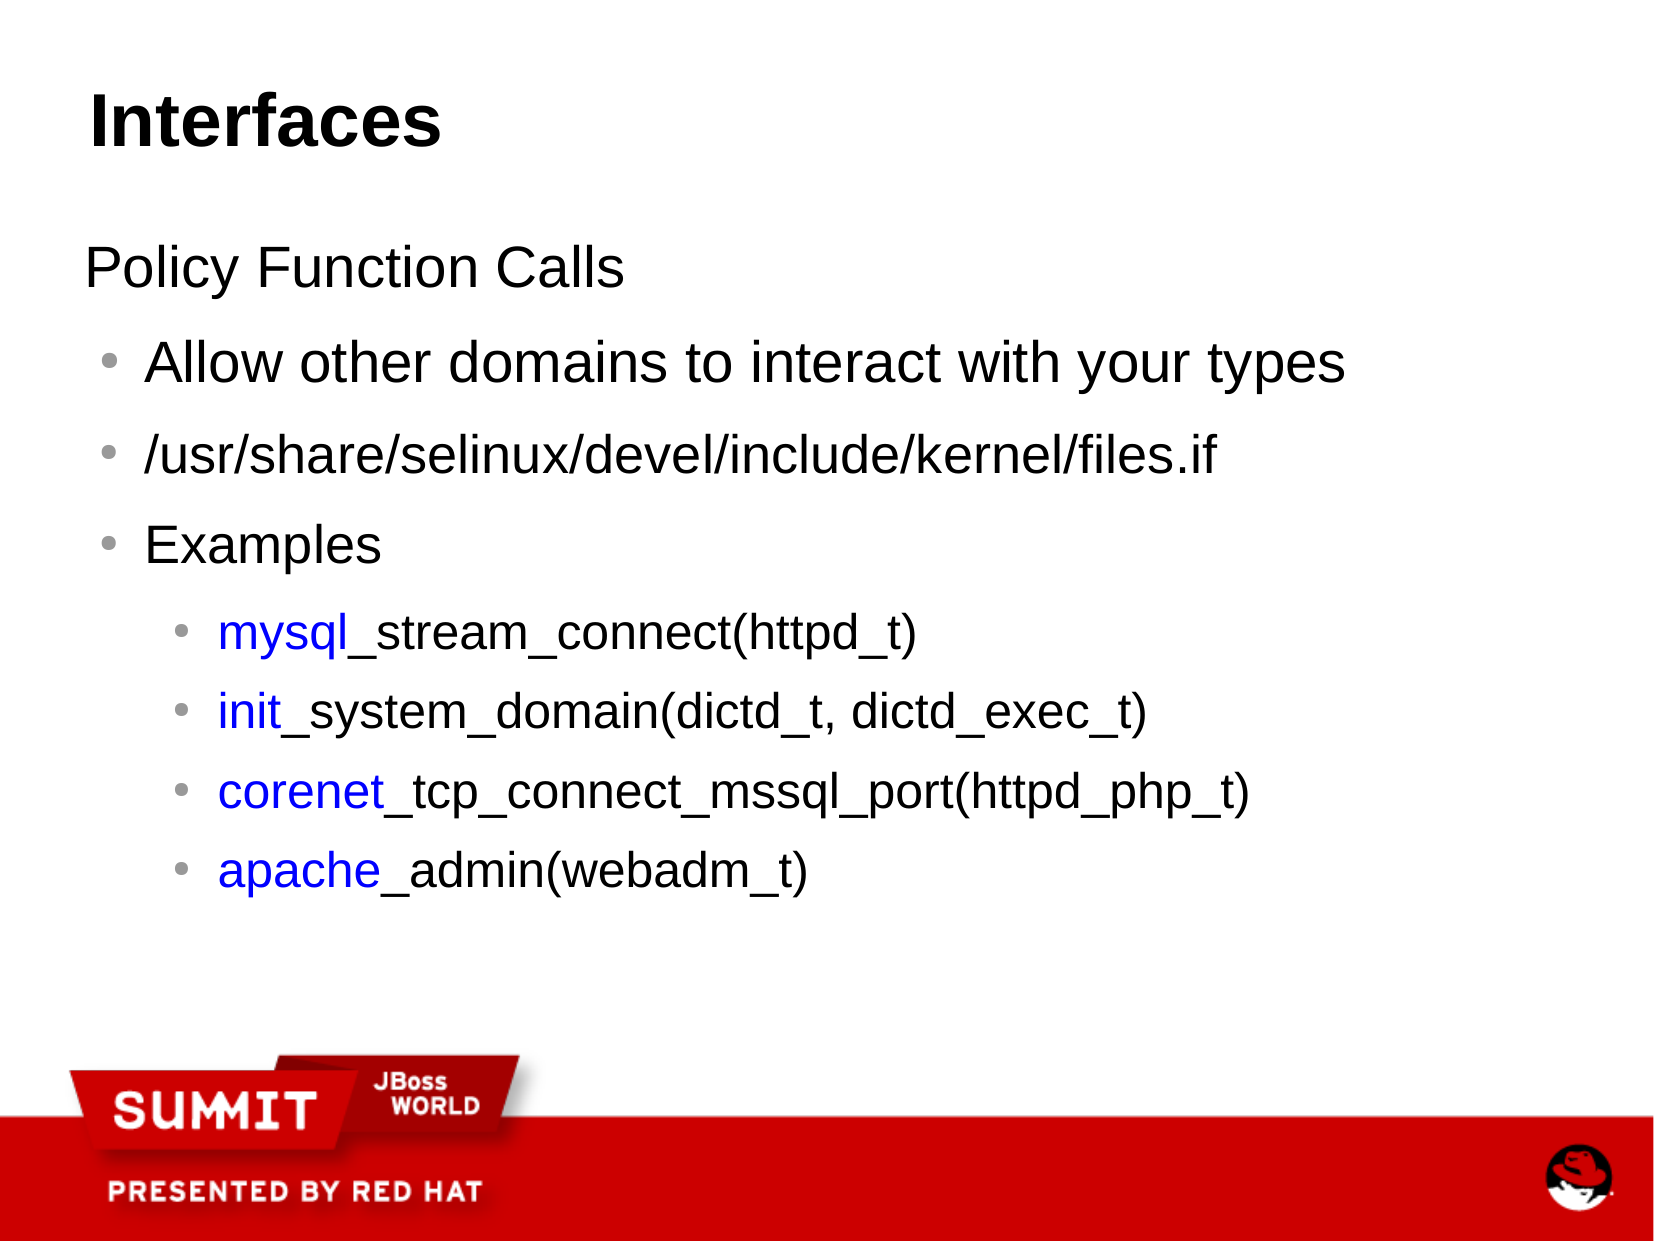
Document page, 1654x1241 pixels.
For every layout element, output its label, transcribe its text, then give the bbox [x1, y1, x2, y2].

picture [0, 1043, 1654, 1241]
list Policy Function Calls Allow other domains to interact with your types /usr/share/selinux/devel/include/kernel/files.if Examples mysql_stream_connect(httpd_t) init_system_domain(dictd_t, dictd_exec_t) corenet_tcp_connect_mssql_port(httpd_php_t) apache_admin(webadm_t) [84, 235, 1490, 1063]
title Interfaces [89, 46, 1495, 195]
